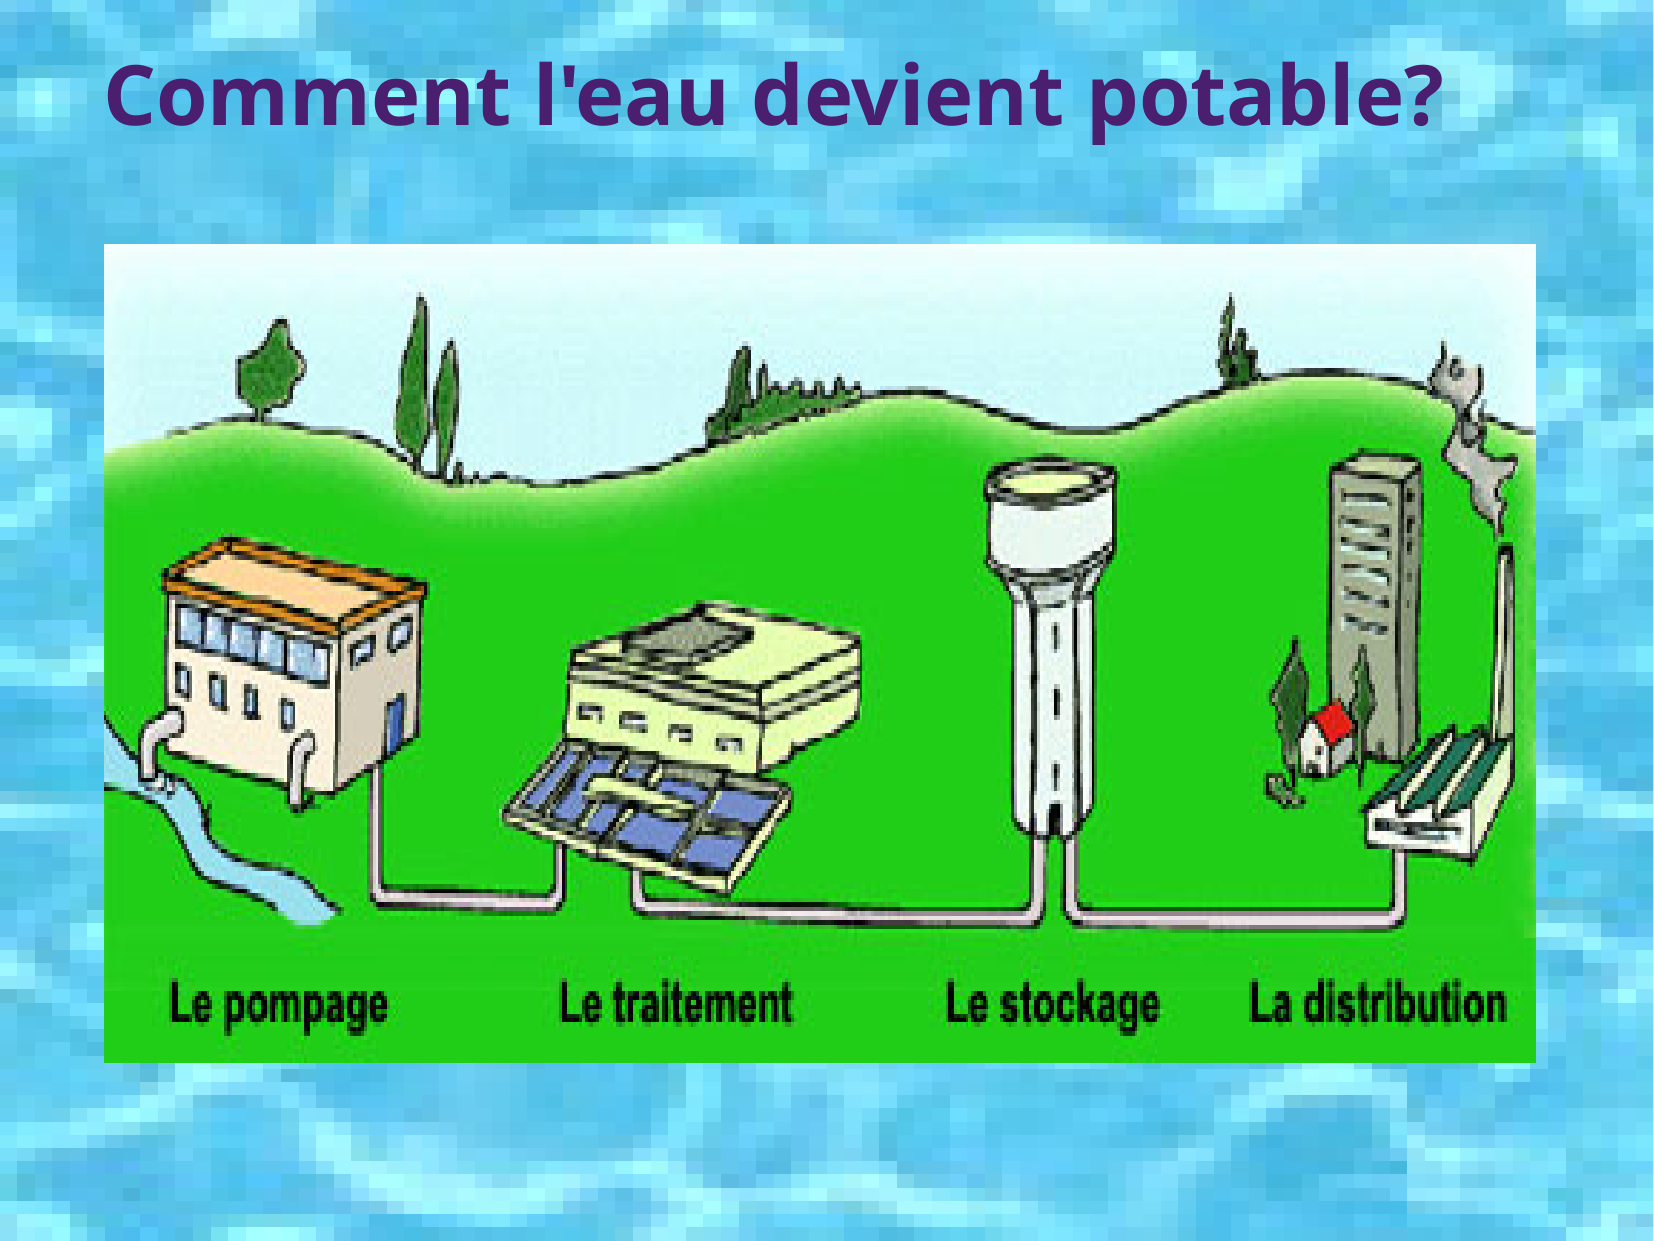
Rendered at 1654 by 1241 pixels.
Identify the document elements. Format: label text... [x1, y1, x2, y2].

text_box Comment l'eau devient potable? [88, 29, 1428, 161]
picture [0, 0, 1654, 1241]
